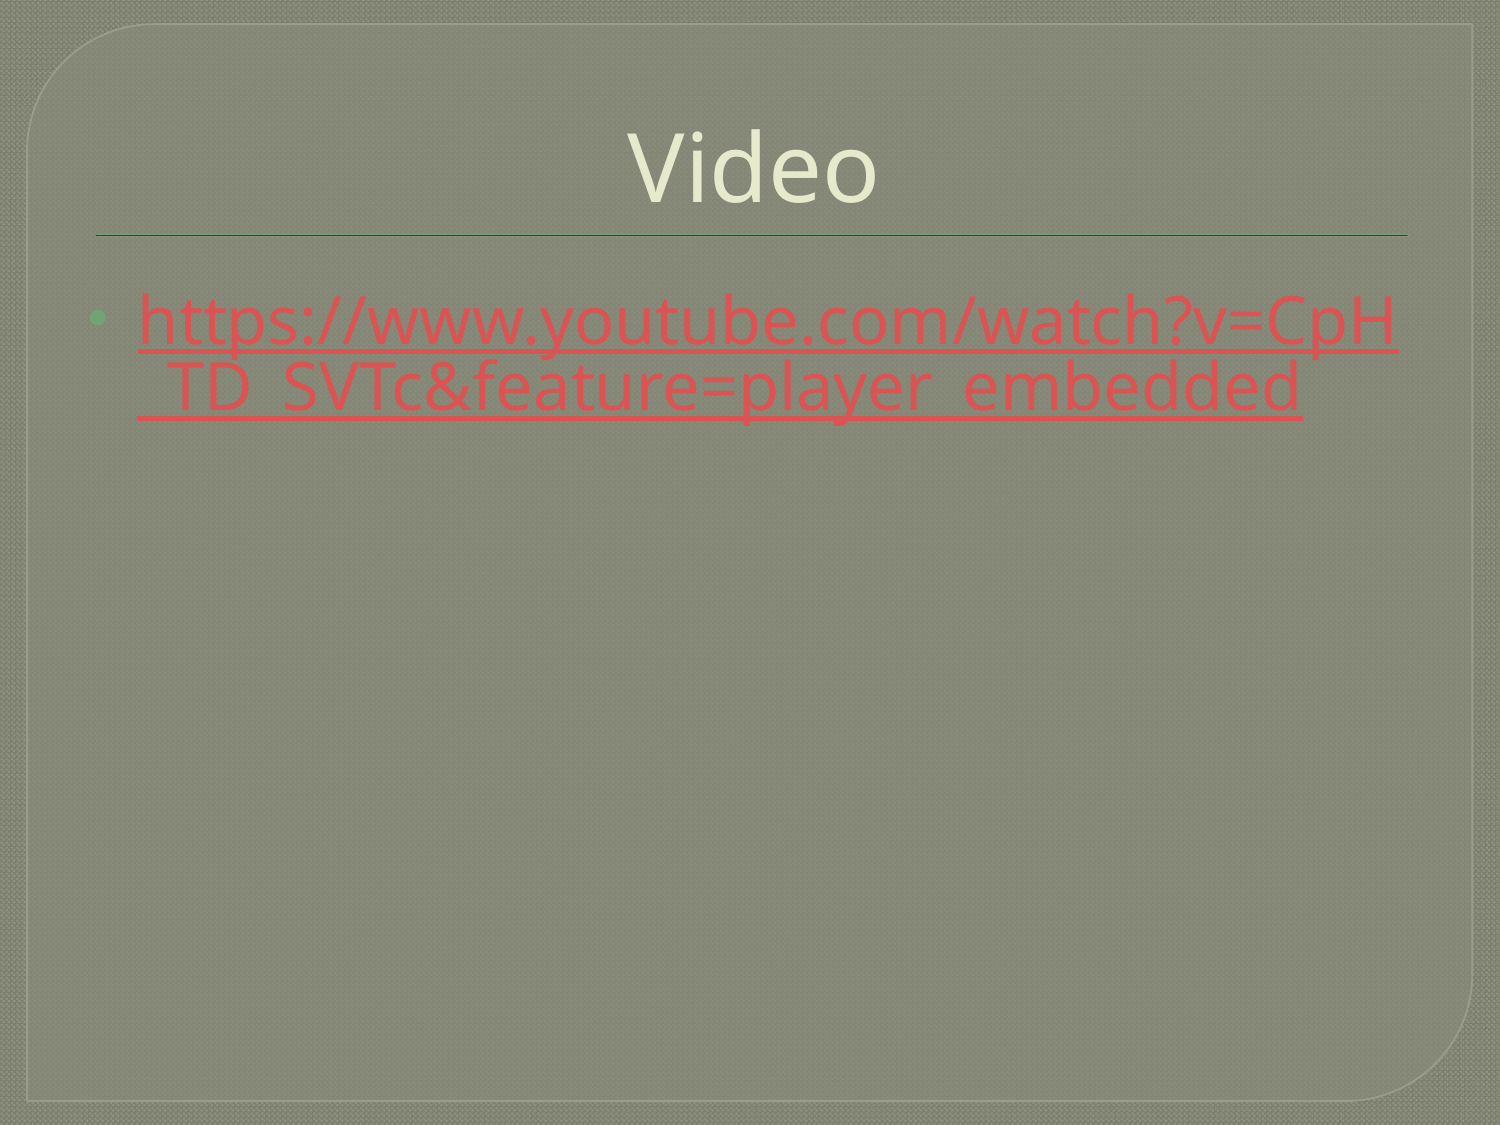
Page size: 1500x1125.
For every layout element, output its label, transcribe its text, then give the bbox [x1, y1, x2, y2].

list https://www.youtube.com/watch?v=CpH_TD_SVTc&feature=player_embedded [75, 270, 1425, 1013]
title Video [75, 41, 1425, 230]
picture [0, 0, 1500, 1125]
